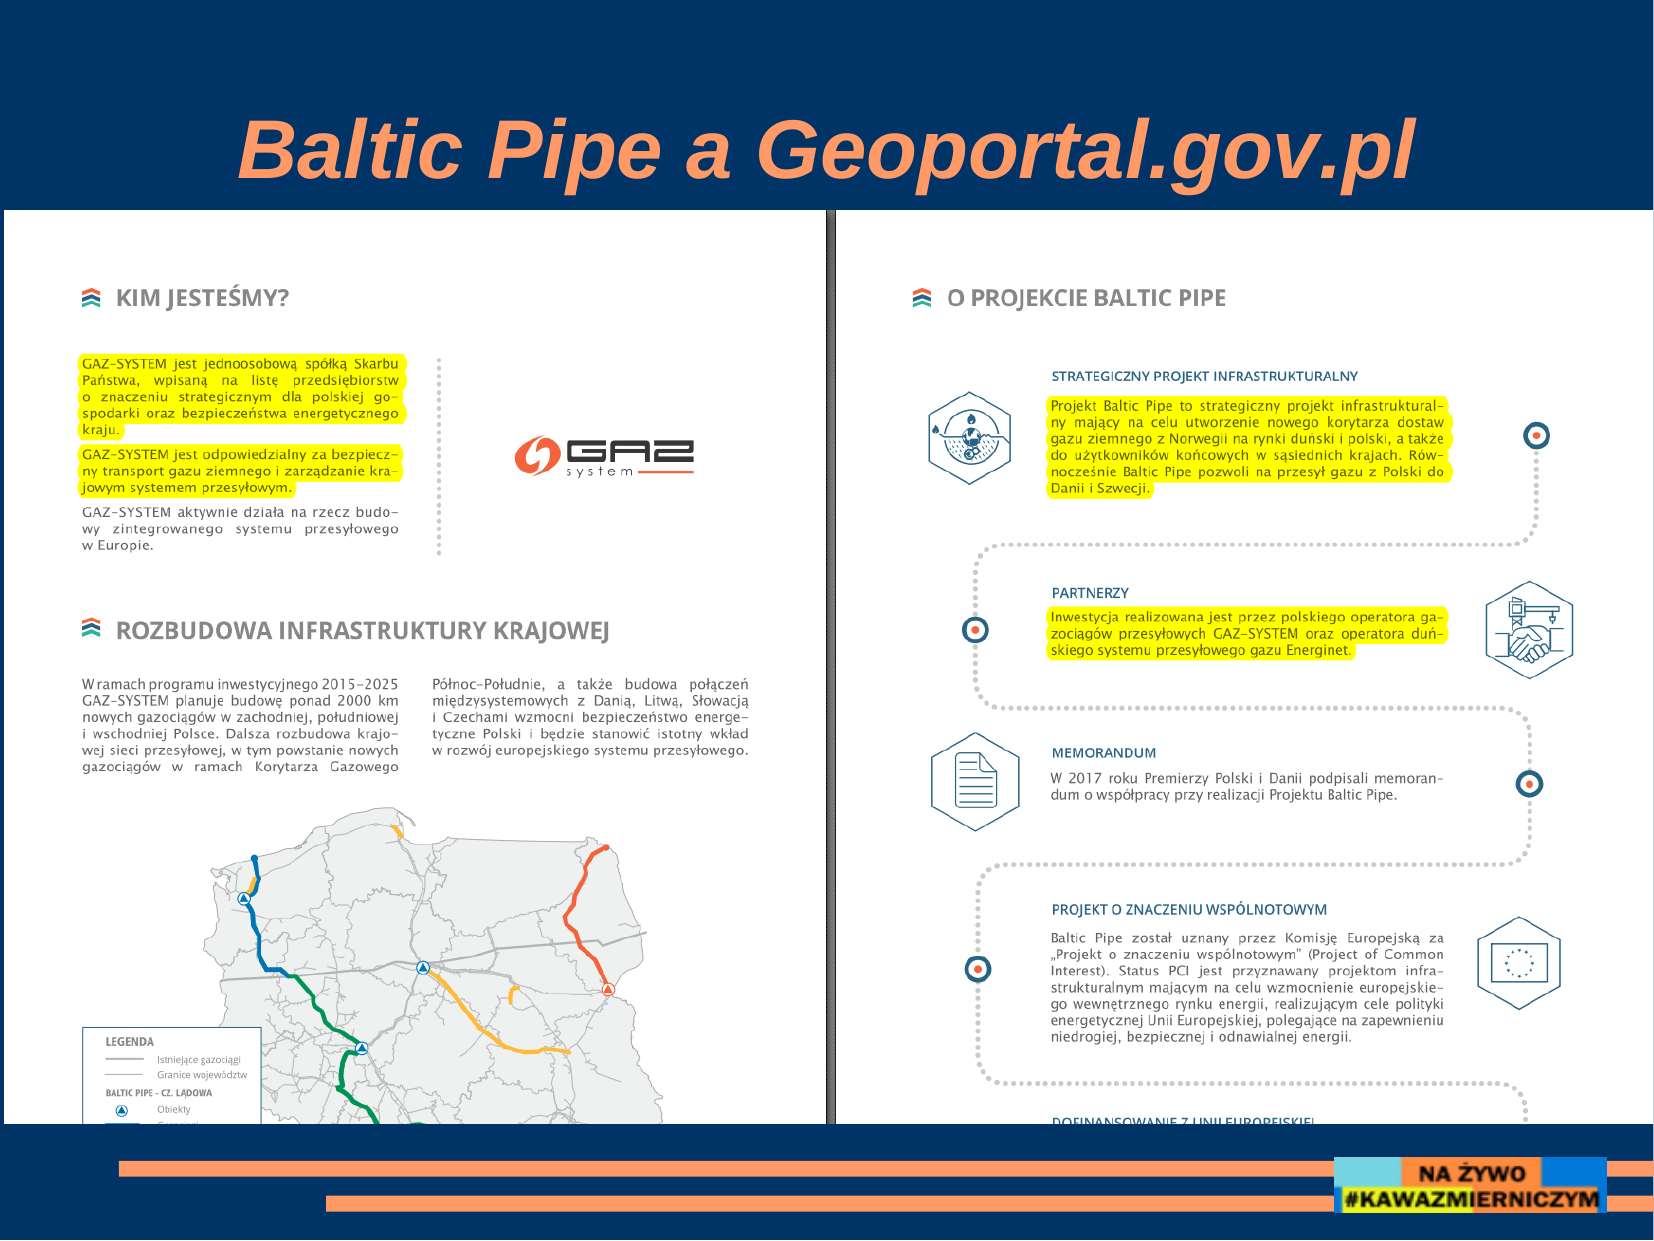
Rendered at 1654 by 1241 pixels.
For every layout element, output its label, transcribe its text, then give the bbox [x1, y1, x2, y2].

picture [1334, 1157, 1607, 1213]
picture [4, 210, 1654, 1124]
title Baltic Pipe a Geoportal.gov.pl [121, 46, 1534, 210]
